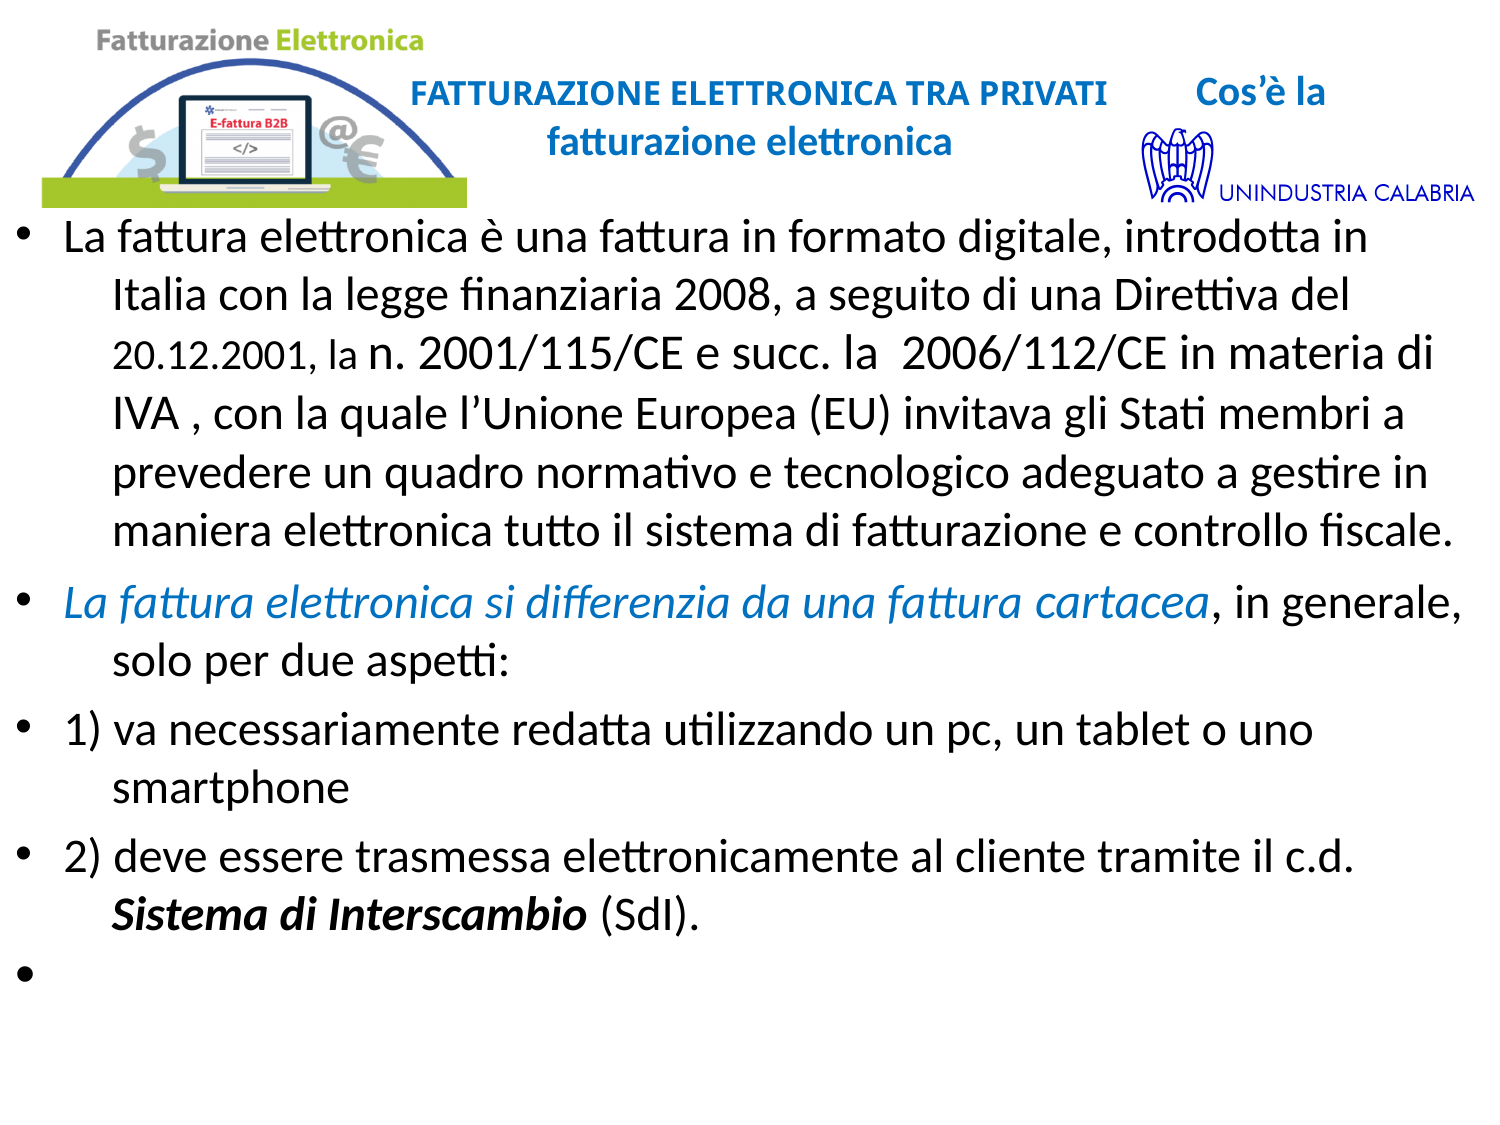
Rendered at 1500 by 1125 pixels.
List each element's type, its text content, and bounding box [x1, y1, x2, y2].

title FATTURAZIONE ELETTRONICA TRA PRIVATI Cos’è la fatturazione elettronica [467, 45, 1426, 196]
picture [41, 19, 467, 209]
picture [1139, 125, 1476, 204]
list La fattura elettronica è una fattura in formato digitale, introdotta in Italia con la legge finanziaria 2008, a seguito di una Direttiva del 20.12.2001, la n. 2001/115/CE e succ. la 2006/112/CE in materia di IVA , con la quale l’Unione Europea (EU) invitava gli Stati membri a prevedere un quadro normativo e tecnologico adeguato a gestire in maniera elettronica tutto il sistema di fatturazione e controllo fiscale. La fattura elettronica si differenzia da una fattura cartacea, in generale, solo per due aspetti: 1) va necessariamente redatta utilizzando un pc, un tablet o uno smartphone 2) deve essere trasmessa elettronicamente al cliente tramite il c.d. Sistema di Interscambio (SdI). [0, 196, 1483, 1125]
